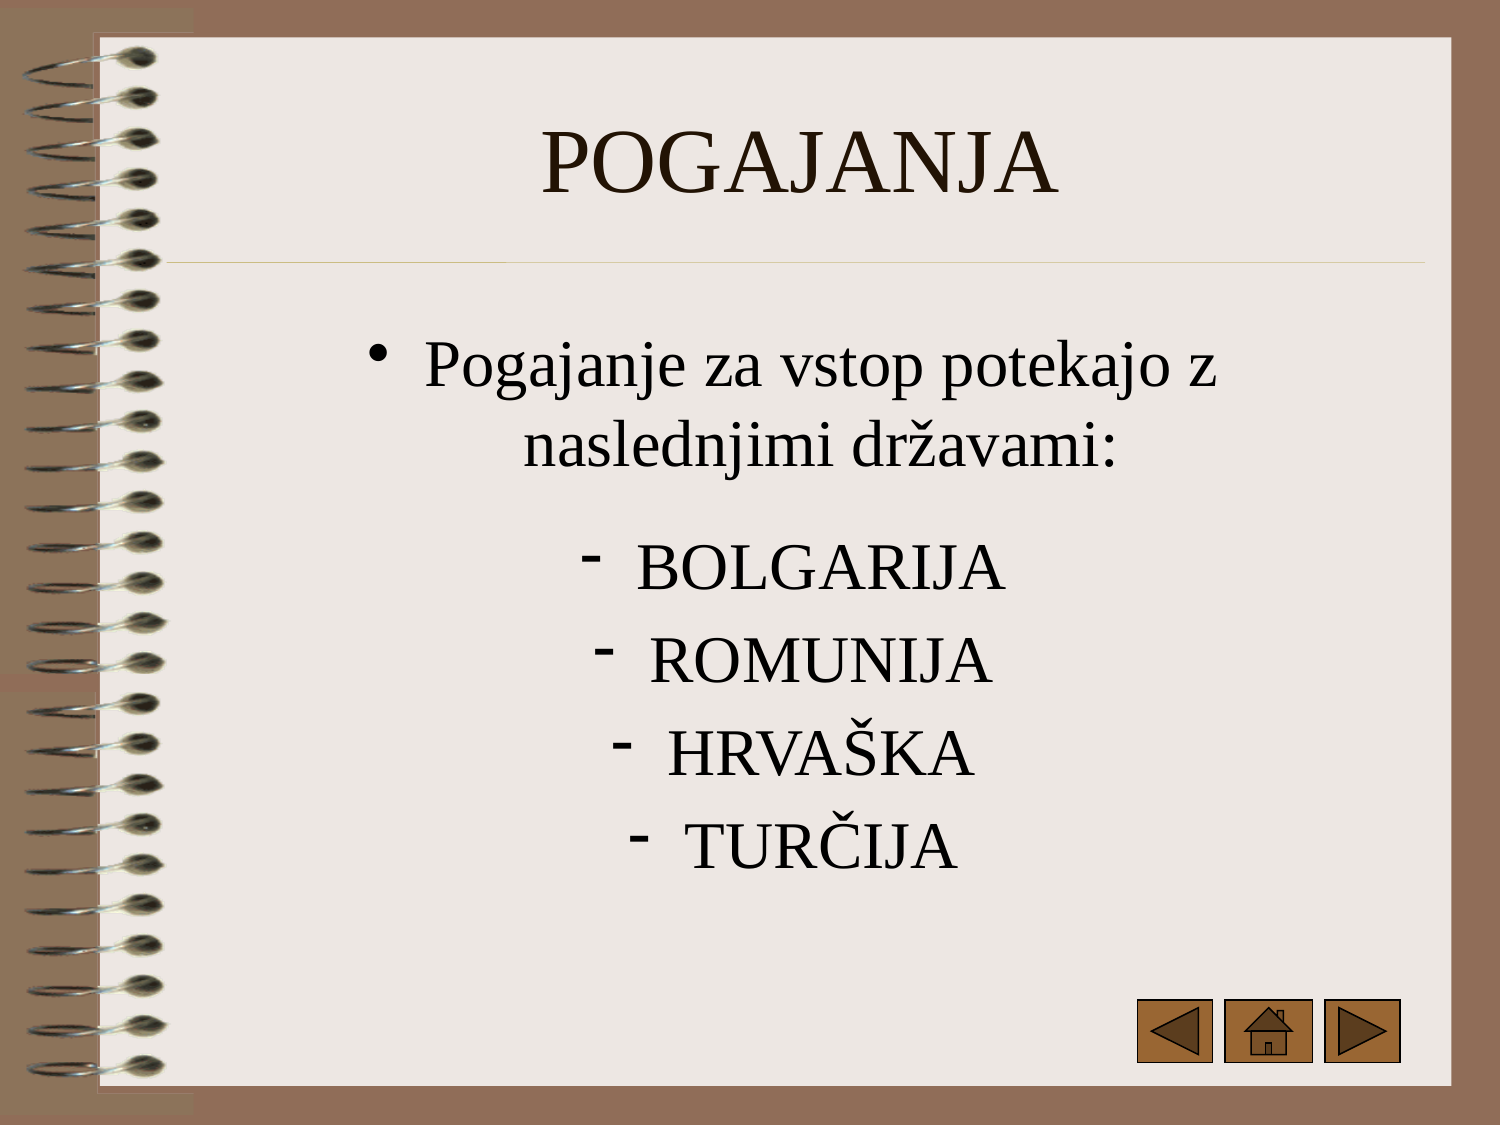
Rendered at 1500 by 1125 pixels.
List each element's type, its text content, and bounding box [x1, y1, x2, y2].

text_box [1324, 999, 1400, 1063]
title POGAJANJA [174, 62, 1425, 250]
list Pogajanje za vstop potekajo z naslednjimi državami: BOLGARIJA ROMUNIJA HRVAŠKA TURČIJA [225, 312, 1363, 988]
text_box [1137, 999, 1213, 1063]
picture [0, 8, 194, 674]
picture [0, 692, 194, 1115]
text_box [1224, 999, 1313, 1063]
